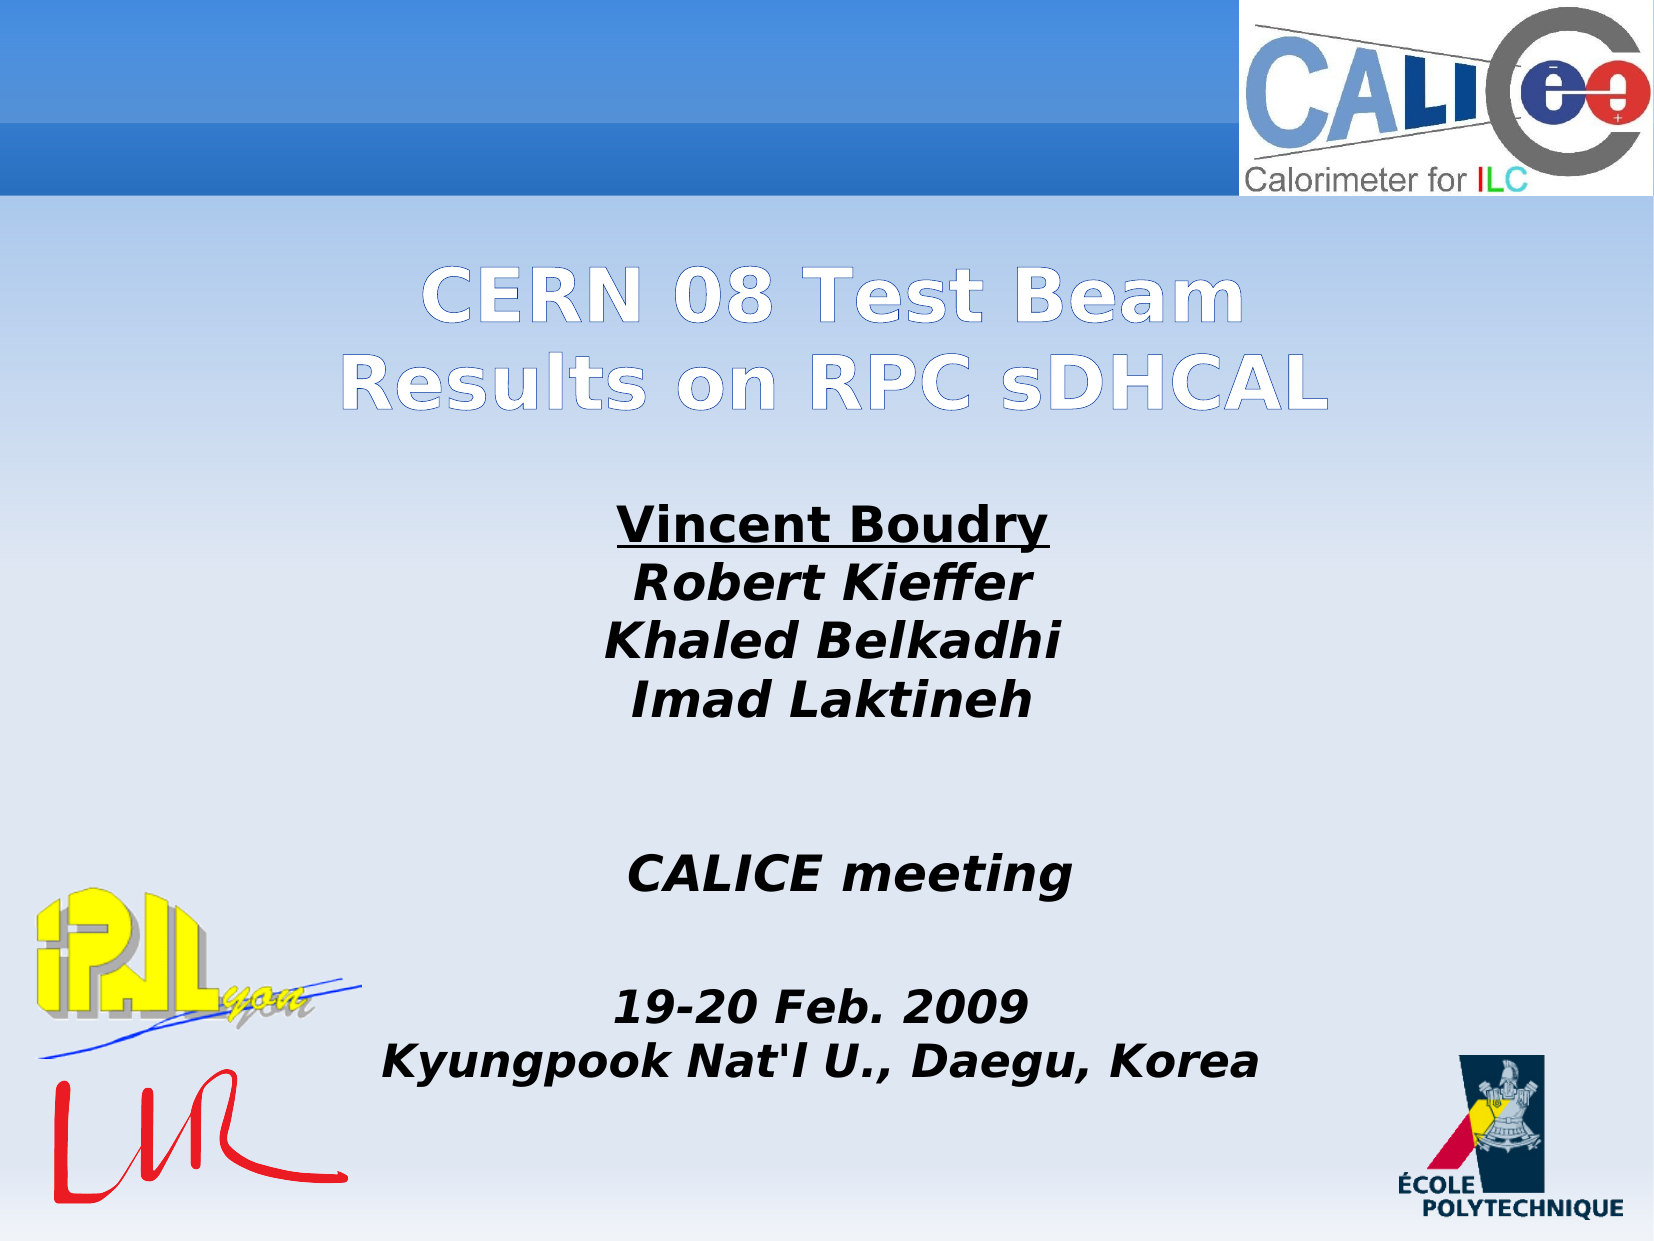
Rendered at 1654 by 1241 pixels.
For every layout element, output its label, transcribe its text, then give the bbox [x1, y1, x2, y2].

title CERN 08 Test Beam Results on RPC sDHCAL [21, 236, 1646, 444]
subtitle Vincent Boudry Robert Kieffer Khaled Belkadhi Imad Laktineh CALICE meeting 19-20 Feb. 2009 Kyungpook Nat'l U., Daegu, Korea [53, 444, 1589, 1088]
picture [0, 0, 1654, 1241]
